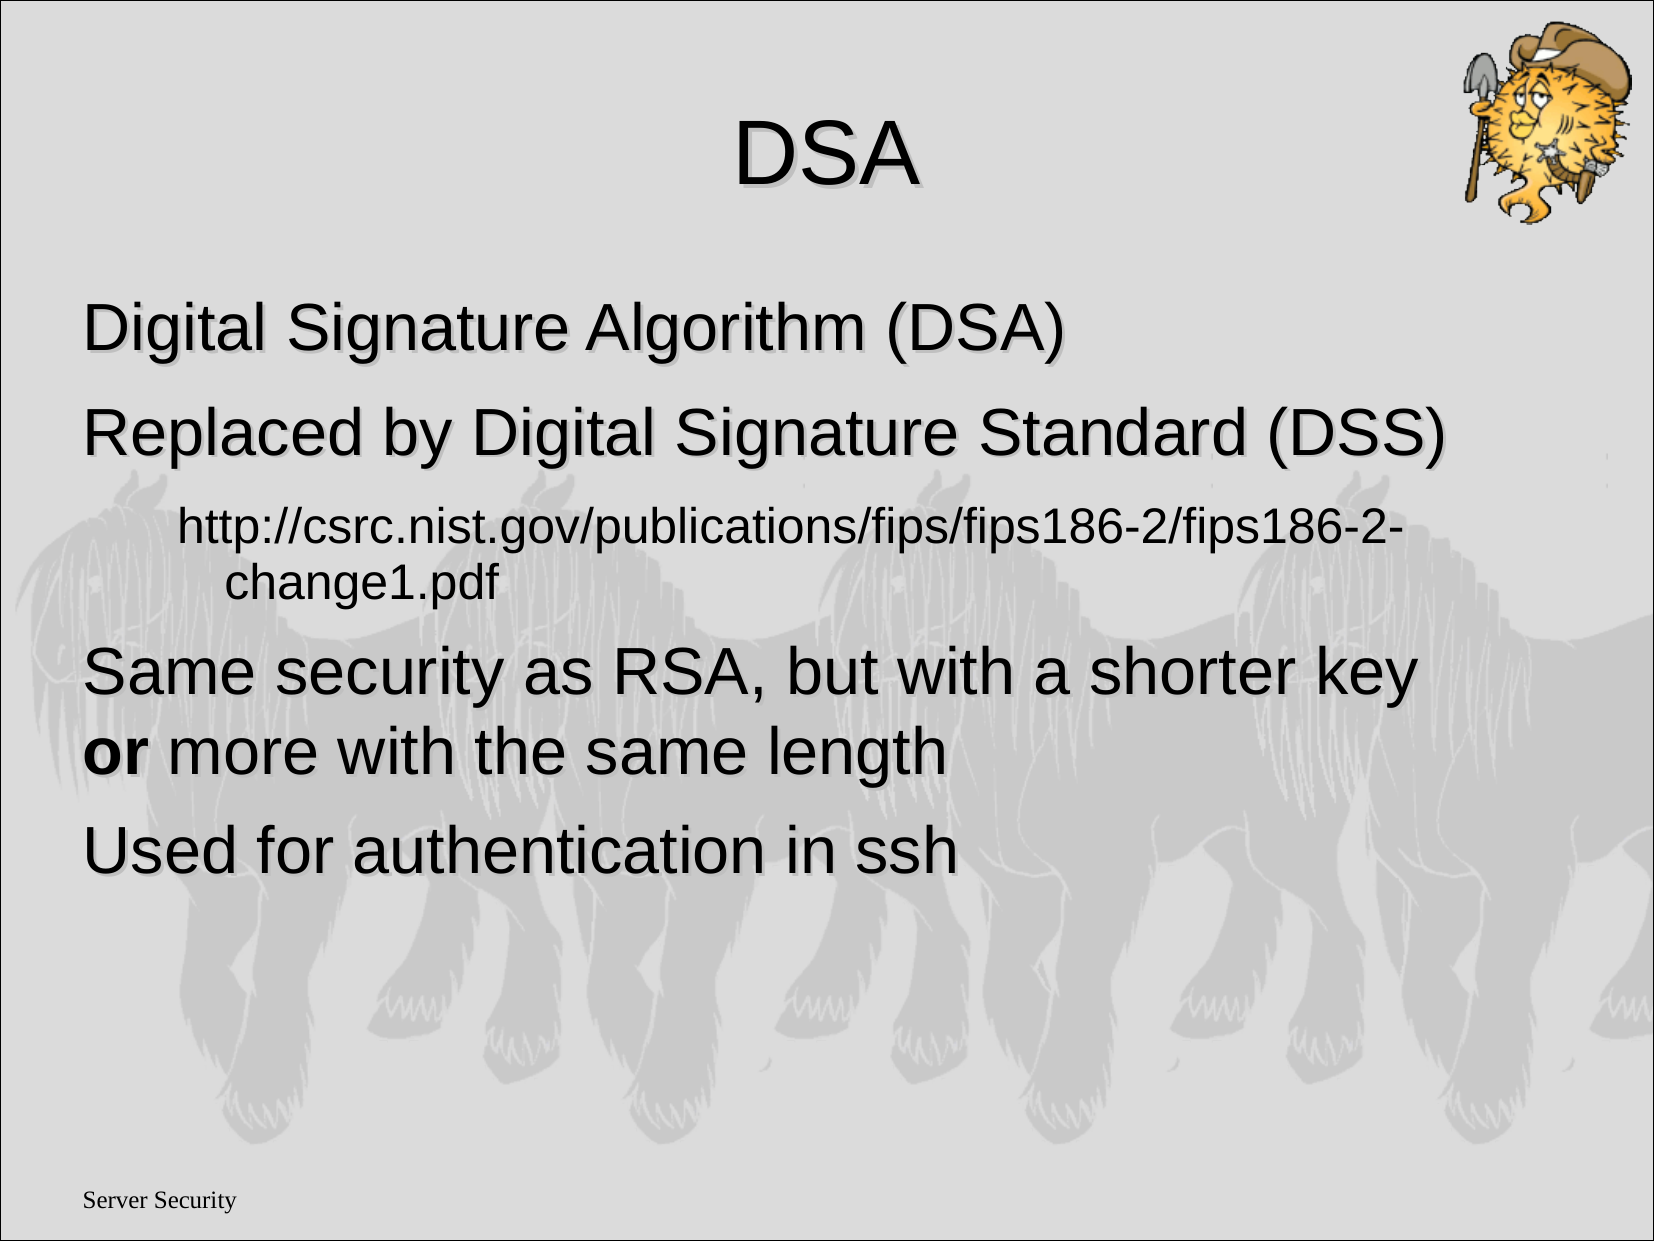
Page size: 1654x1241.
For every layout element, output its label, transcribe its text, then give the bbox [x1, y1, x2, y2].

picture [1462, 20, 1632, 225]
title DSA [82, 56, 1571, 250]
list Digital Signature Algorithm (DSA) Replaced by Digital Signature Standard (DSS) http://csrc.nist.gov/publications/fips/fips186-2/fips186-2-change1.pdf Same security as RSA, but with a shorter key or more with the same length Used for authentication in ssh [82, 290, 1571, 1094]
